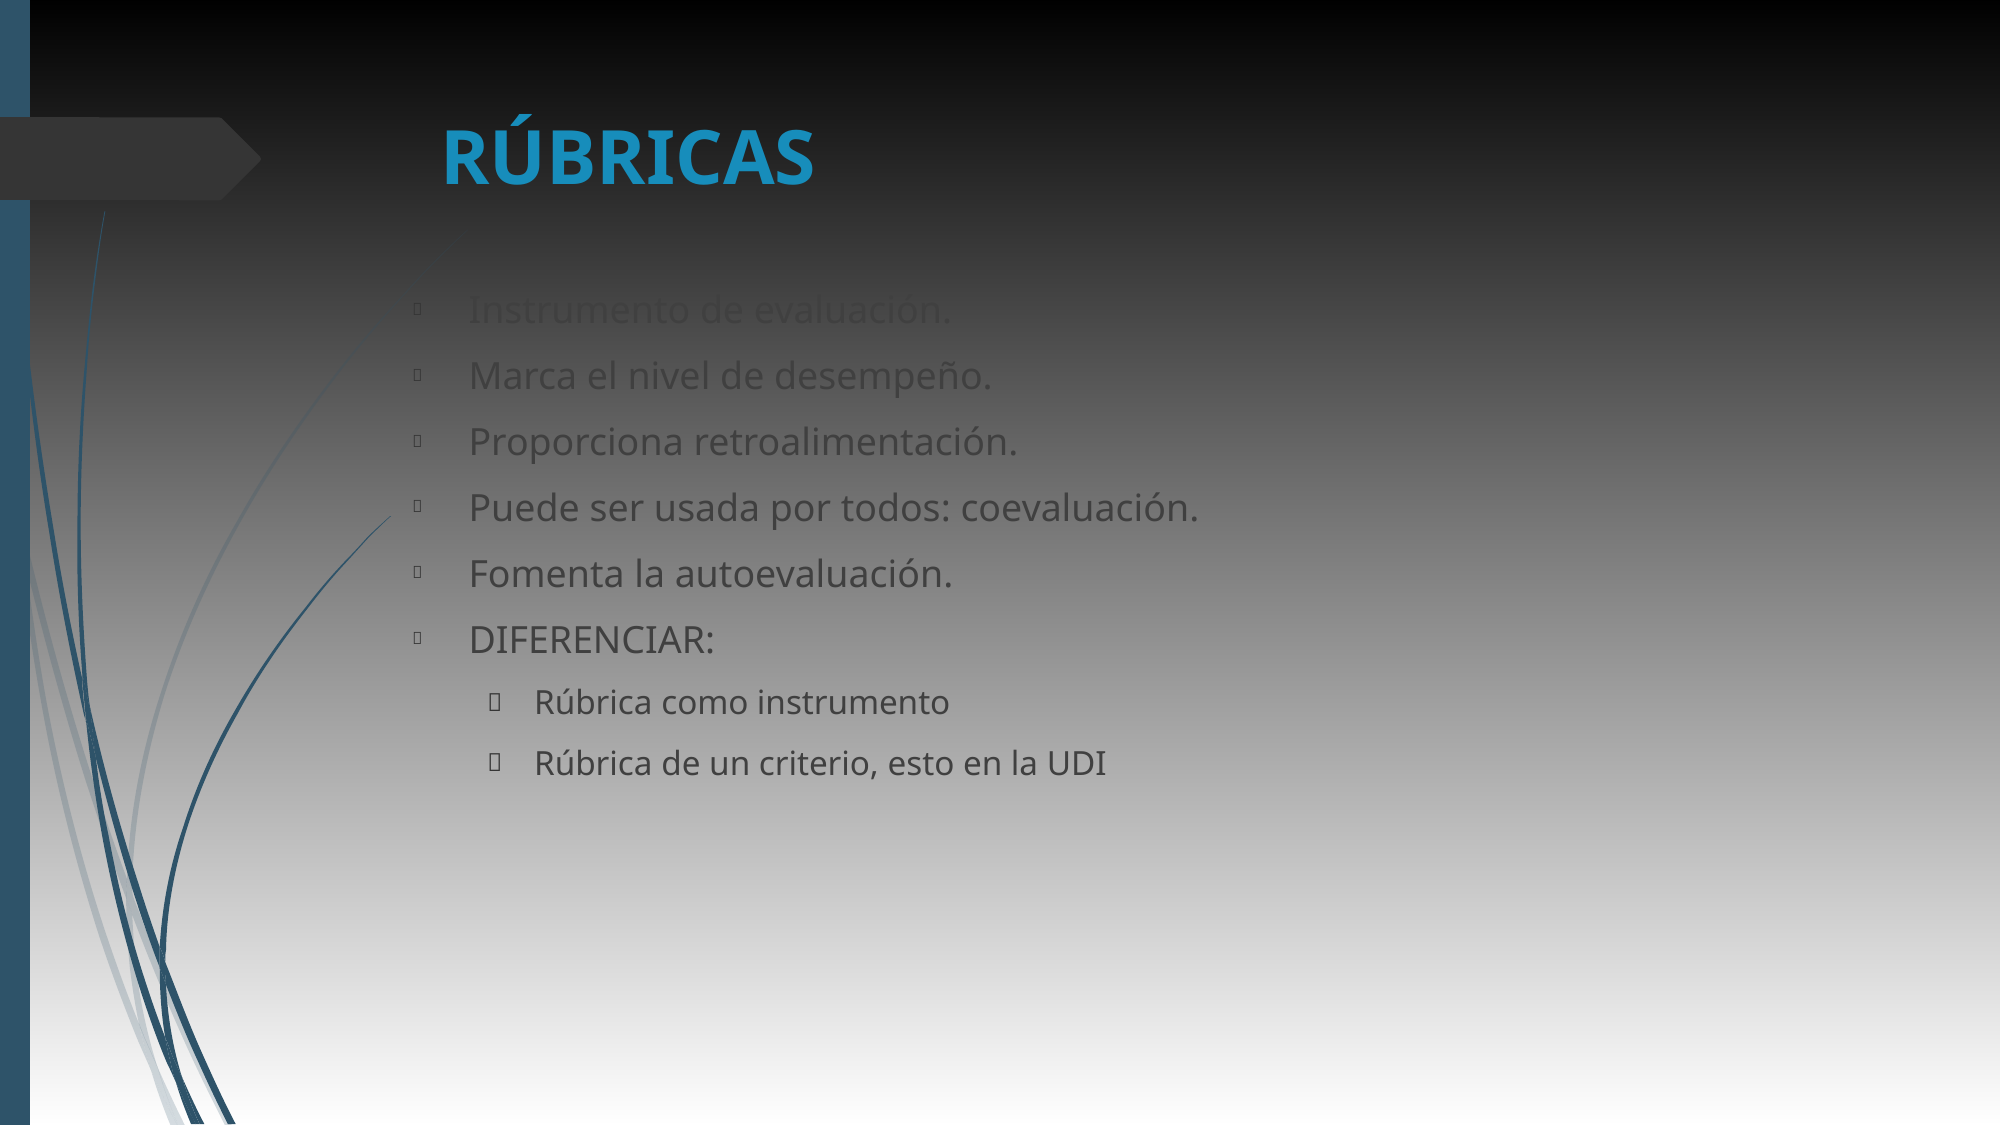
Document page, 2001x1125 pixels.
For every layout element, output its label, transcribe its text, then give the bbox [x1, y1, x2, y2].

list Instrumento de evaluación. Marca el nivel de desempeño. Proporciona retroalimentación. Puede ser usada por todos: coevaluación. Fomenta la autoevaluación. DIFERENCIAR: Rúbrica como instrumento Rúbrica de un criterio, esto en la UDI [397, 278, 1861, 899]
title RÚBRICAS [425, 102, 1888, 313]
